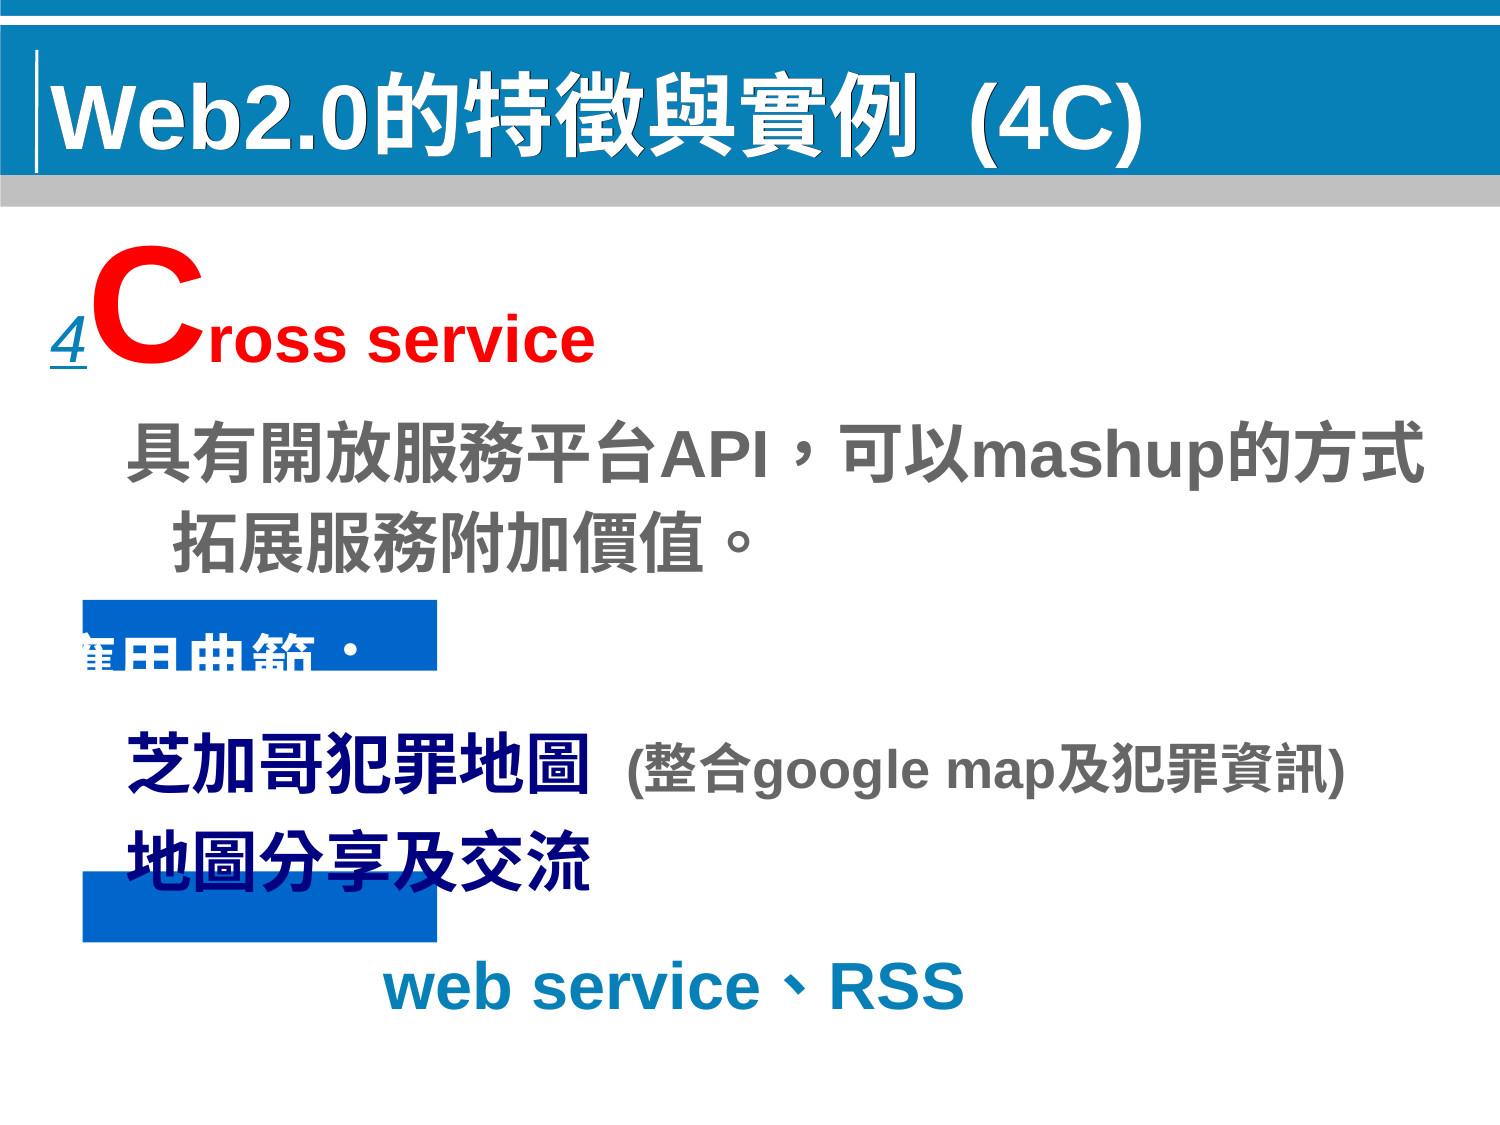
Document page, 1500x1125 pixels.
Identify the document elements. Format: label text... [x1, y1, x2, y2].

list 4Cross service 具有開放服務平台API，可以mashup的方式拓展服務附加價值。 應用典範： 芝加哥犯罪地圖 (整合google map及犯罪資訊) 地圖分享及交流 應用技術：web service、RSS [50, 223, 1450, 1064]
title Web2.0的特徵與實例 (4C) [50, 56, 1477, 168]
